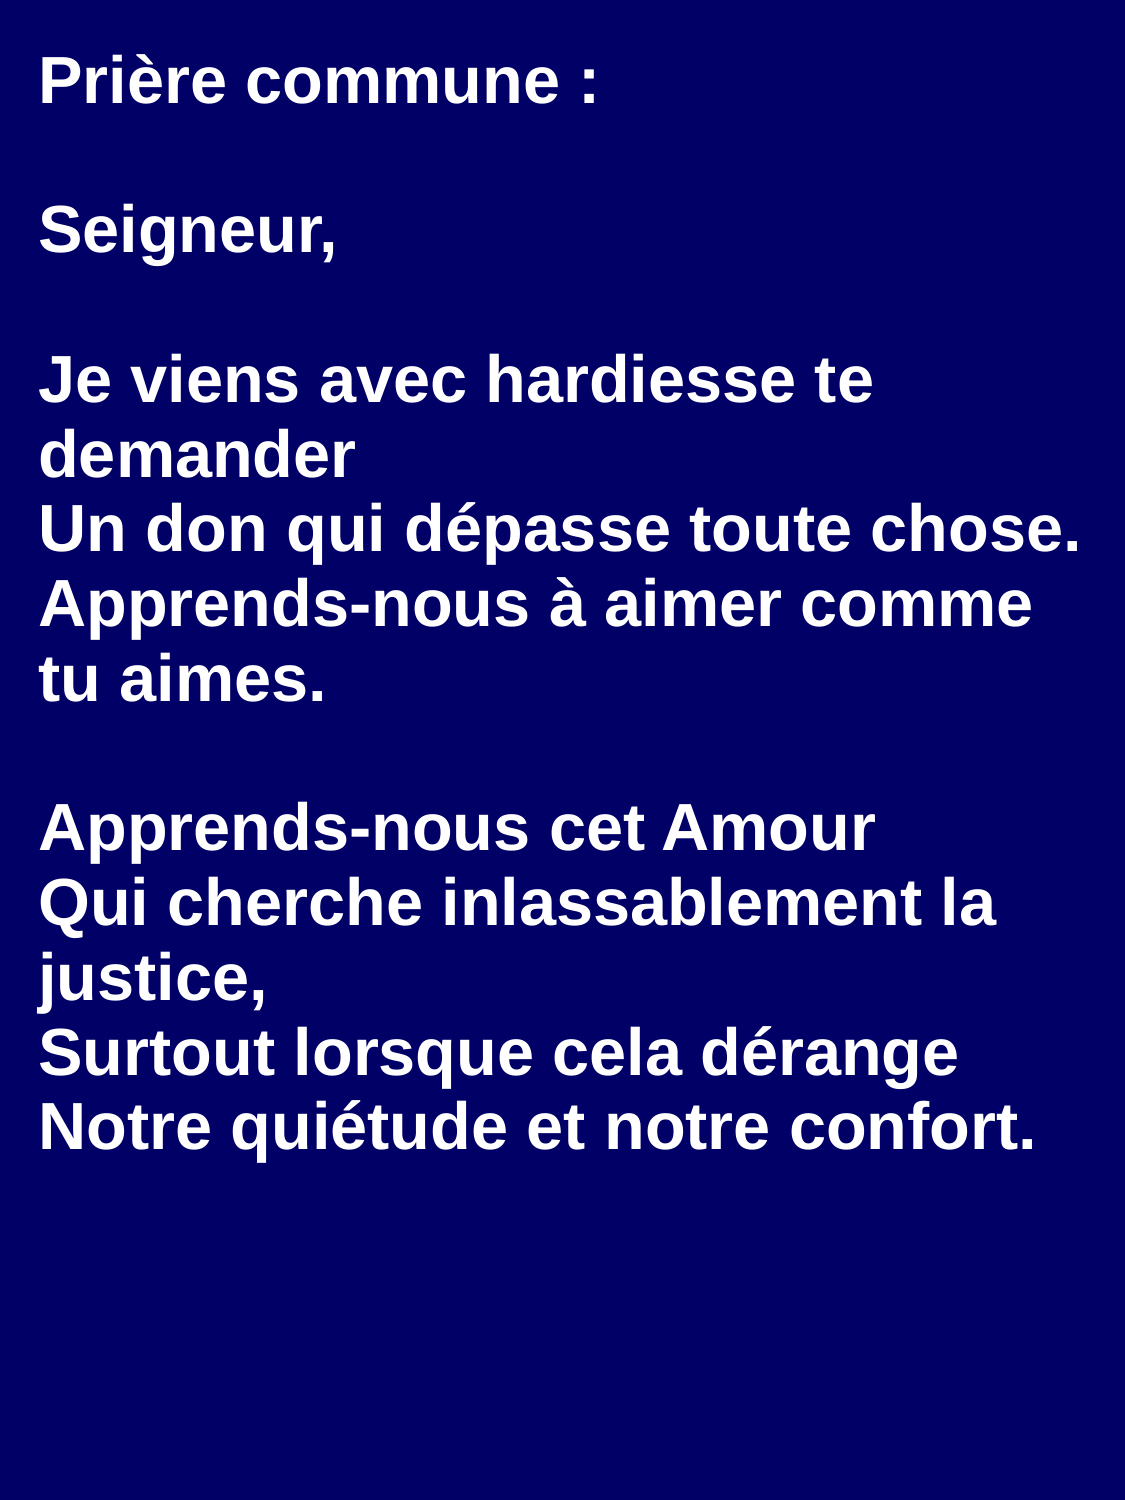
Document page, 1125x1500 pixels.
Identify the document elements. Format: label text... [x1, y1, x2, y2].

text_box Prière commune : Seigneur, Je viens avec hardiesse te demander Un don qui dépasse toute chose. Apprends-nous à aimer comme tu aimes. Apprends-nous cet Amour Qui cherche inlassablement la justice, Surtout lorsque cela dérange Notre quiétude et notre confort. [23, 35, 1099, 1500]
